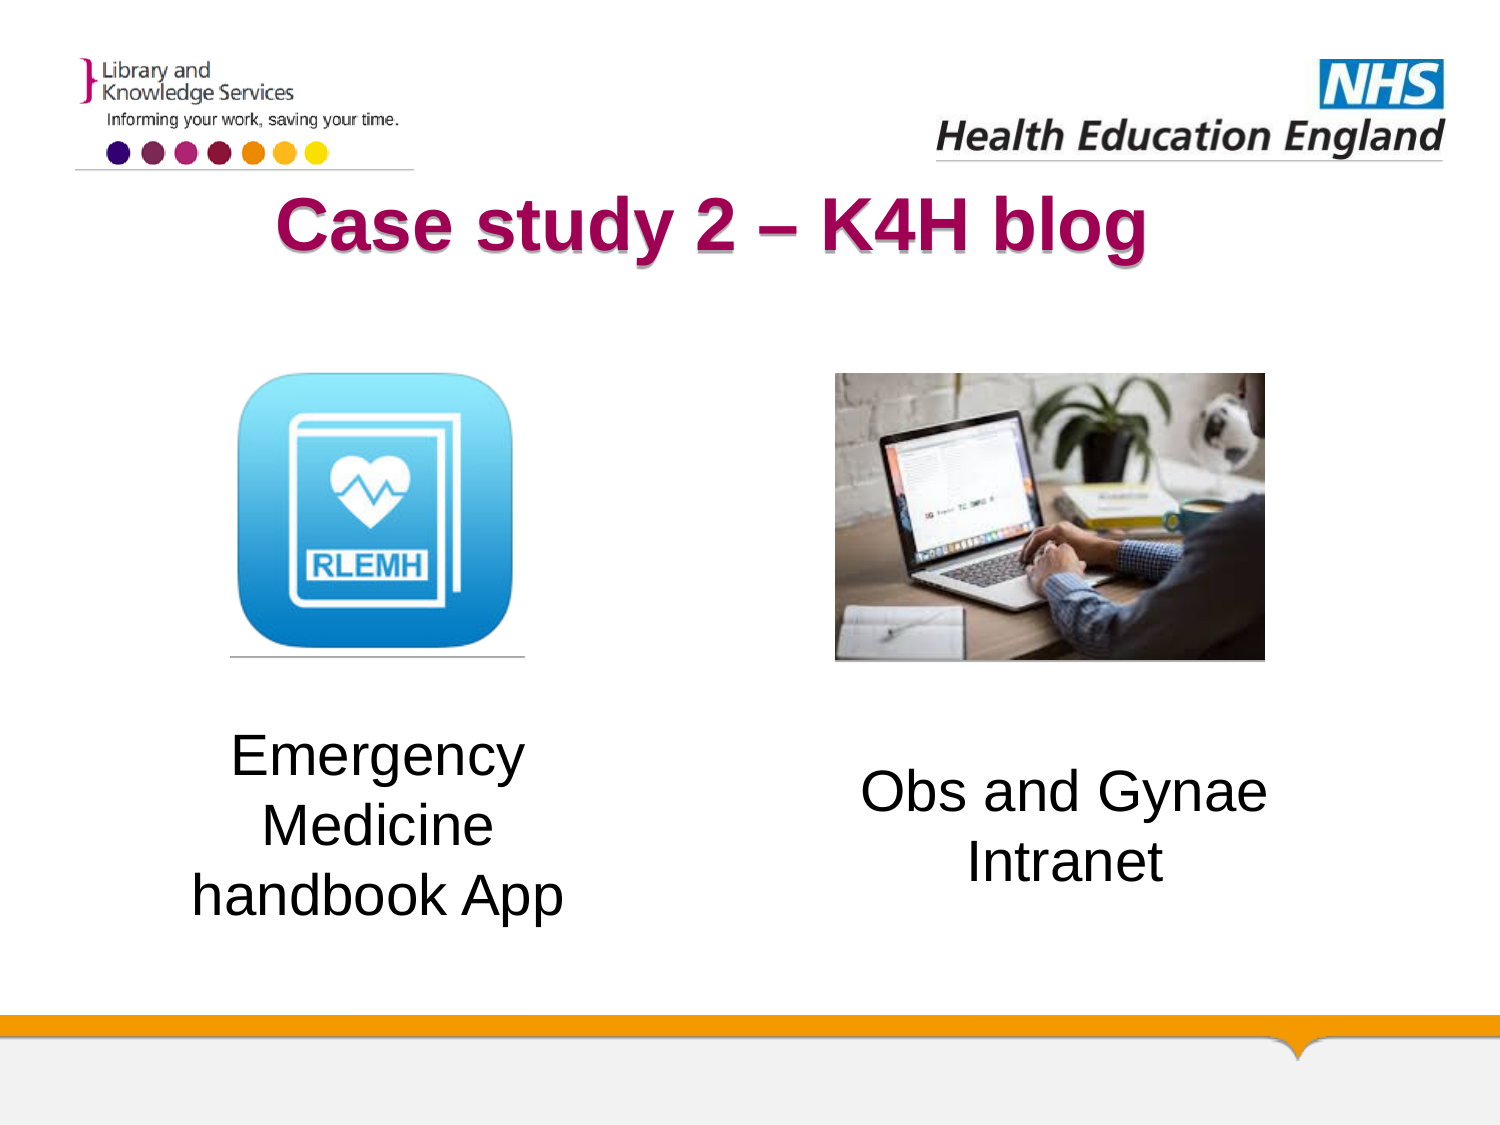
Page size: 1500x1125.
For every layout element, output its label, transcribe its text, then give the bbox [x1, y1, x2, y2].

picture [835, 373, 1265, 660]
text_box Obs and Gynae Intranet [794, 745, 1337, 902]
picture [230, 359, 527, 656]
title Case study 2 – K4H blog [75, 168, 1500, 280]
text_box Emergency Medicine handbook App [110, 709, 647, 938]
picture [75, 54, 416, 169]
